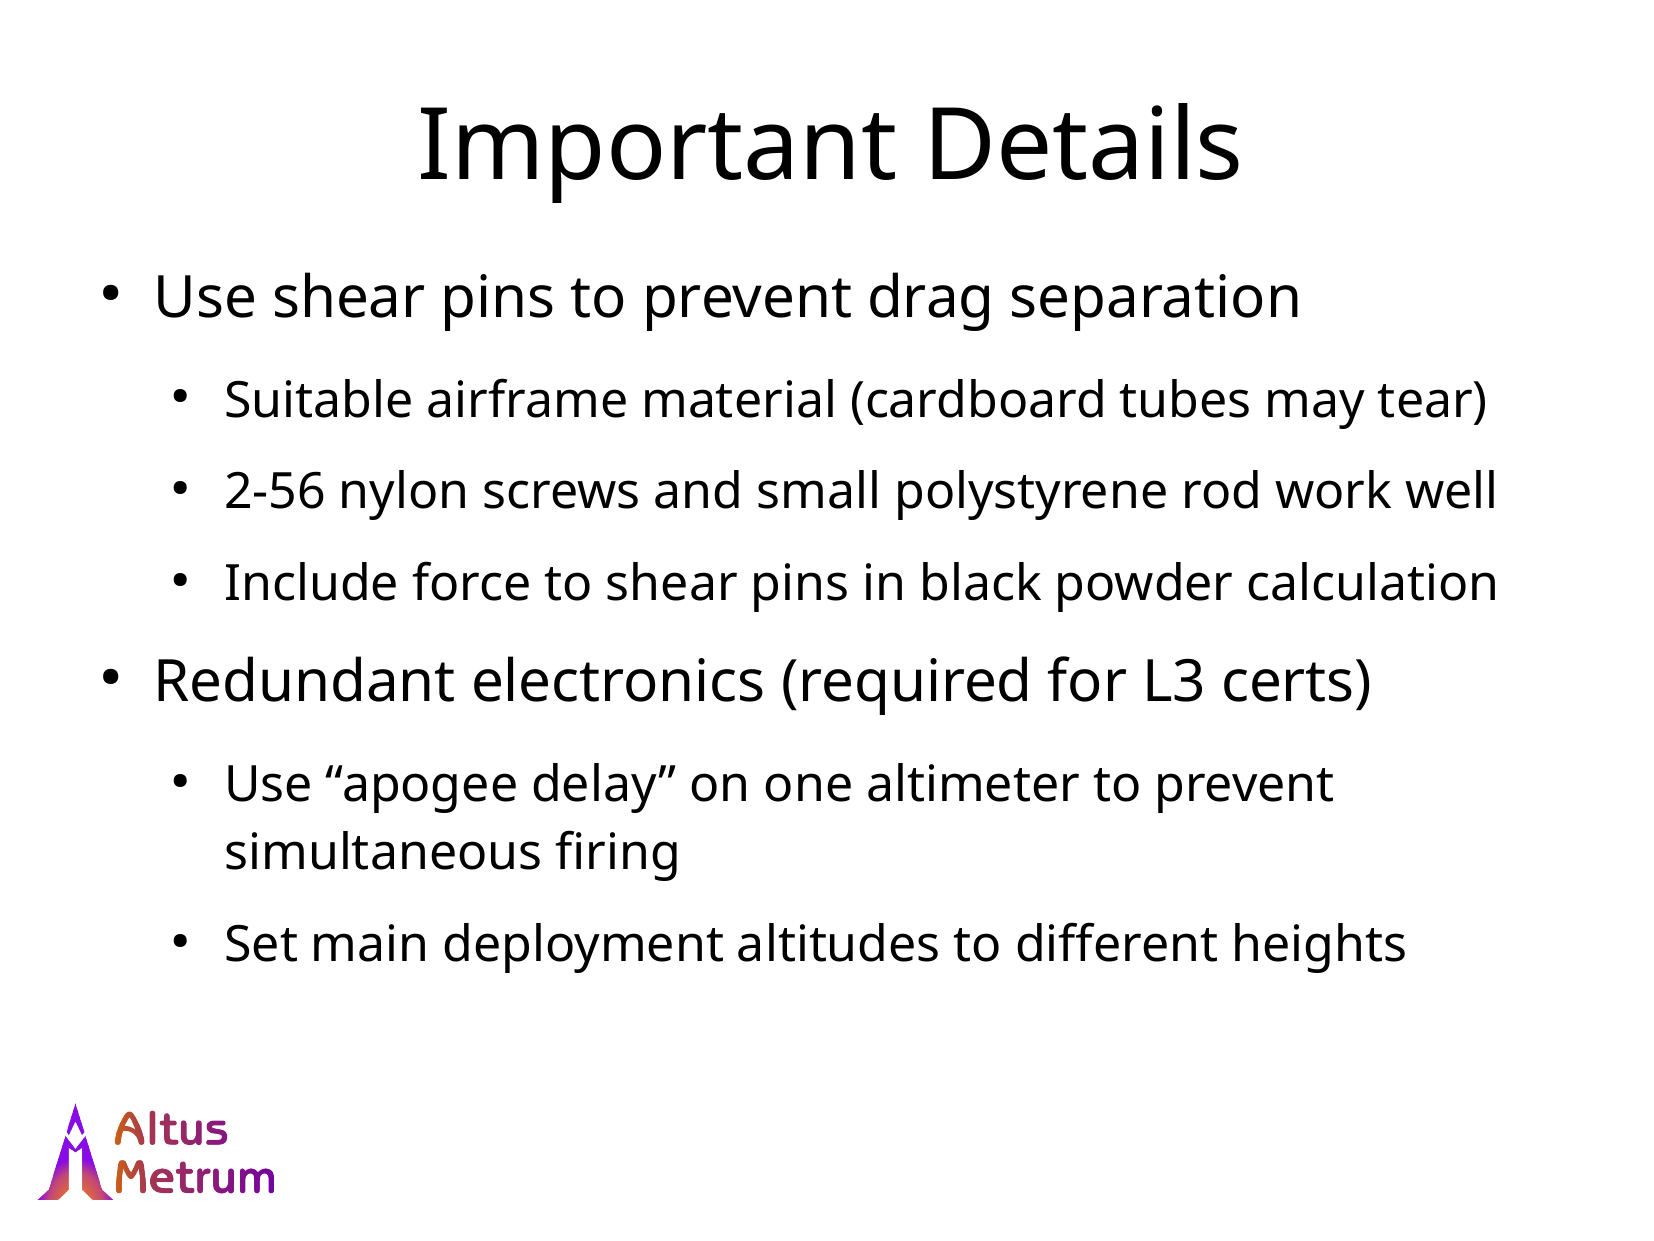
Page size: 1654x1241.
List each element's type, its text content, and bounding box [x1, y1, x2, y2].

list Use shear pins to prevent drag separation Suitable airframe material (cardboard tubes may tear) 2-56 nylon screws and small polystyrene rod work well Include force to shear pins in black powder calculation Redundant electronics (required for L3 certs) Use “apogee delay” on one altimeter to prevent simultaneous firing Set main deployment altitudes to different heights [82, 254, 1571, 1059]
title Important Details [86, 55, 1576, 226]
picture [37, 1103, 274, 1200]
